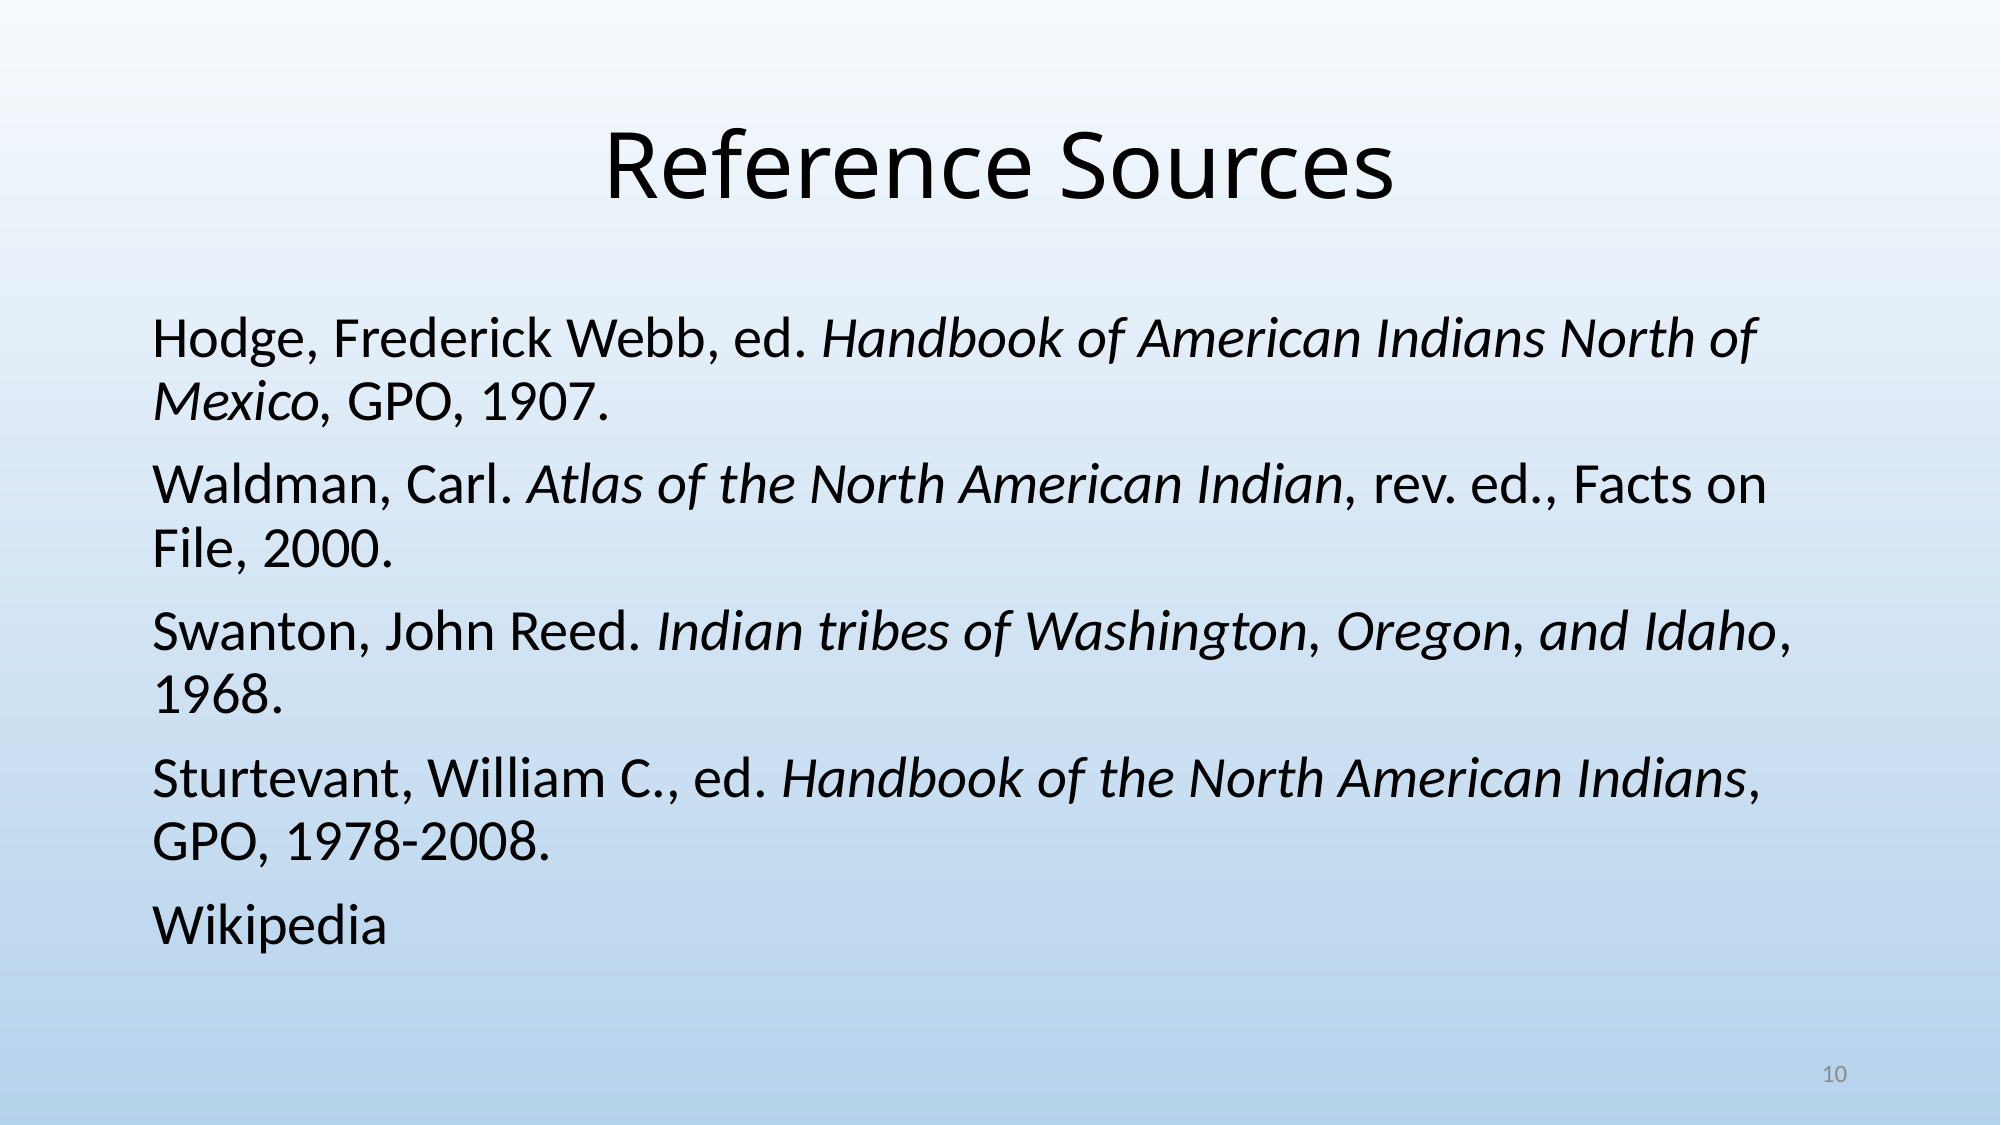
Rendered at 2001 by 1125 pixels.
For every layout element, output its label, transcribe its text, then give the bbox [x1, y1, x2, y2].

title Reference Sources [137, 59, 1863, 278]
list Hodge, Frederick Webb, ed. Handbook of American Indians North of Mexico, GPO, 1907. Waldman, Carl. Atlas of the North American Indian, rev. ed., Facts on File, 2000. Swanton, John Reed. Indian tribes of Washington, Oregon, and Idaho, 1968. Sturtevant, William C., ed. Handbook of the North American Indians, GPO, 1978-2008. Wikipedia [137, 299, 1863, 1014]
